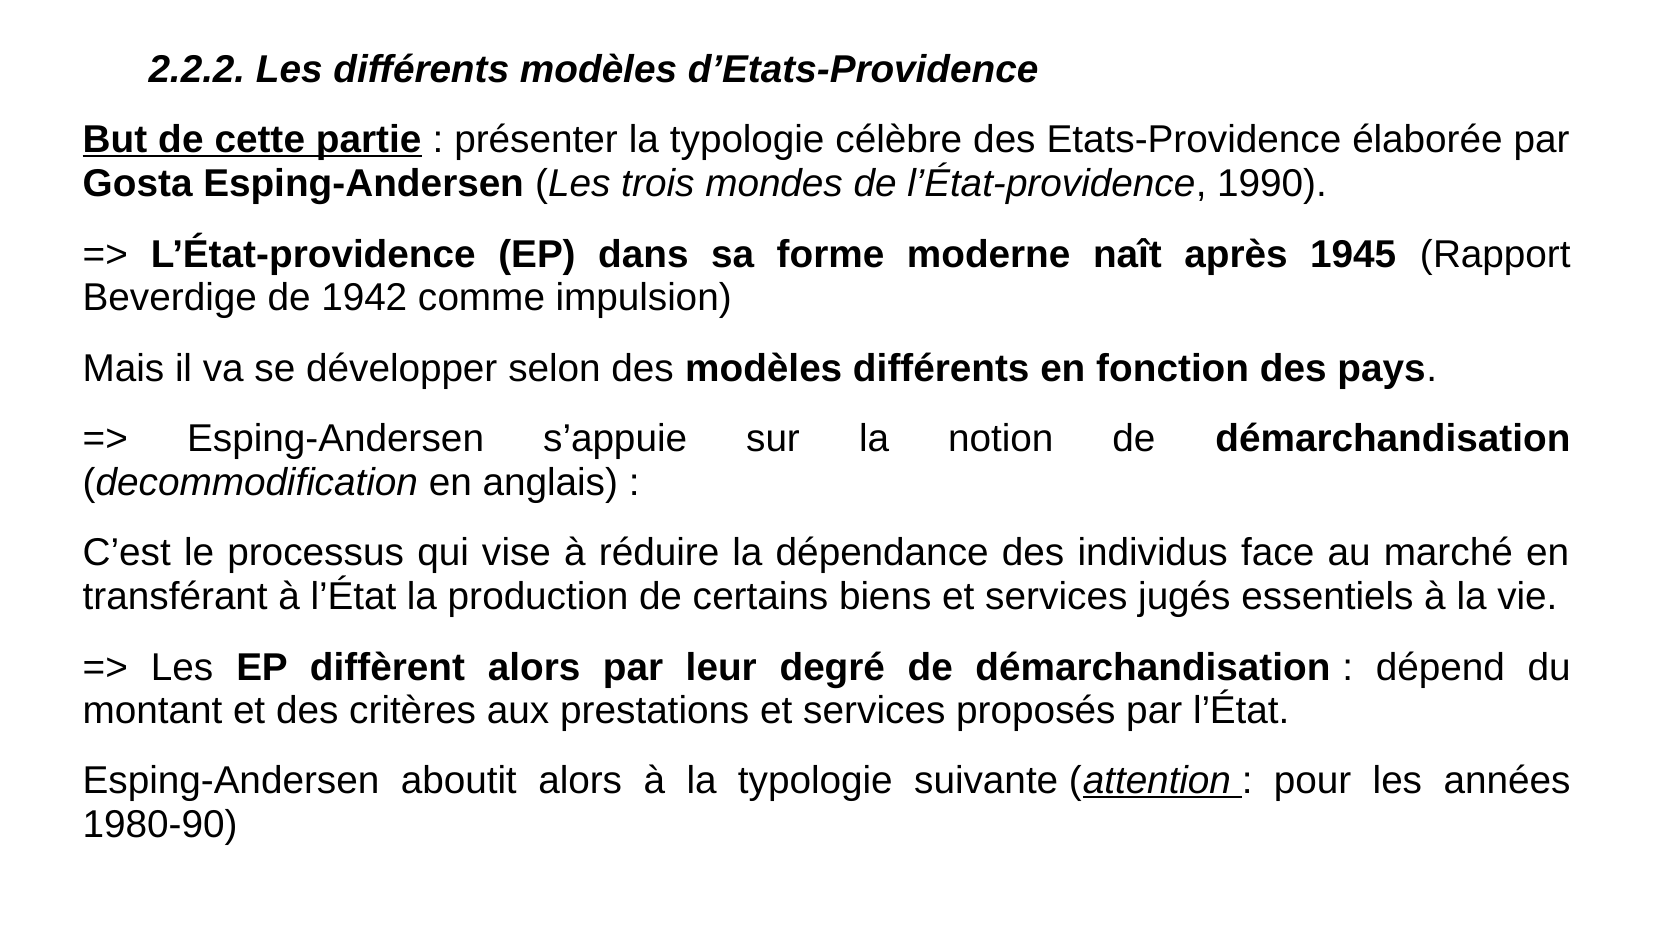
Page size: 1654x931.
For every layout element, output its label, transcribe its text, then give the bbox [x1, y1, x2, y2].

list 2.2.2. Les différents modèles d’Etats-Providence But de cette partie : présenter la typologie célèbre des Etats-Providence élaborée par Gosta Esping-Andersen (Les trois mondes de l’État-providence, 1990). => L’État-providence (EP) dans sa forme moderne naît après 1945 (Rapport Beverdige de 1942 comme impulsion) Mais il va se développer selon des modèles différents en fonction des pays. => Esping-Andersen s’appuie sur la notion de démarchandisation (decommodification en anglais) : C’est le processus qui vise à réduire la dépendance des individus face au marché en transférant à l’État la production de certains biens et services jugés essentiels à la vie. => Les EP diffèrent alors par leur degré de démarchandisation : dépend du montant et des critères aux prestations et services proposés par l’État. Esping-Andersen aboutit alors à la typologie suivante (attention : pour les années 1980-90) [82, 47, 1571, 875]
